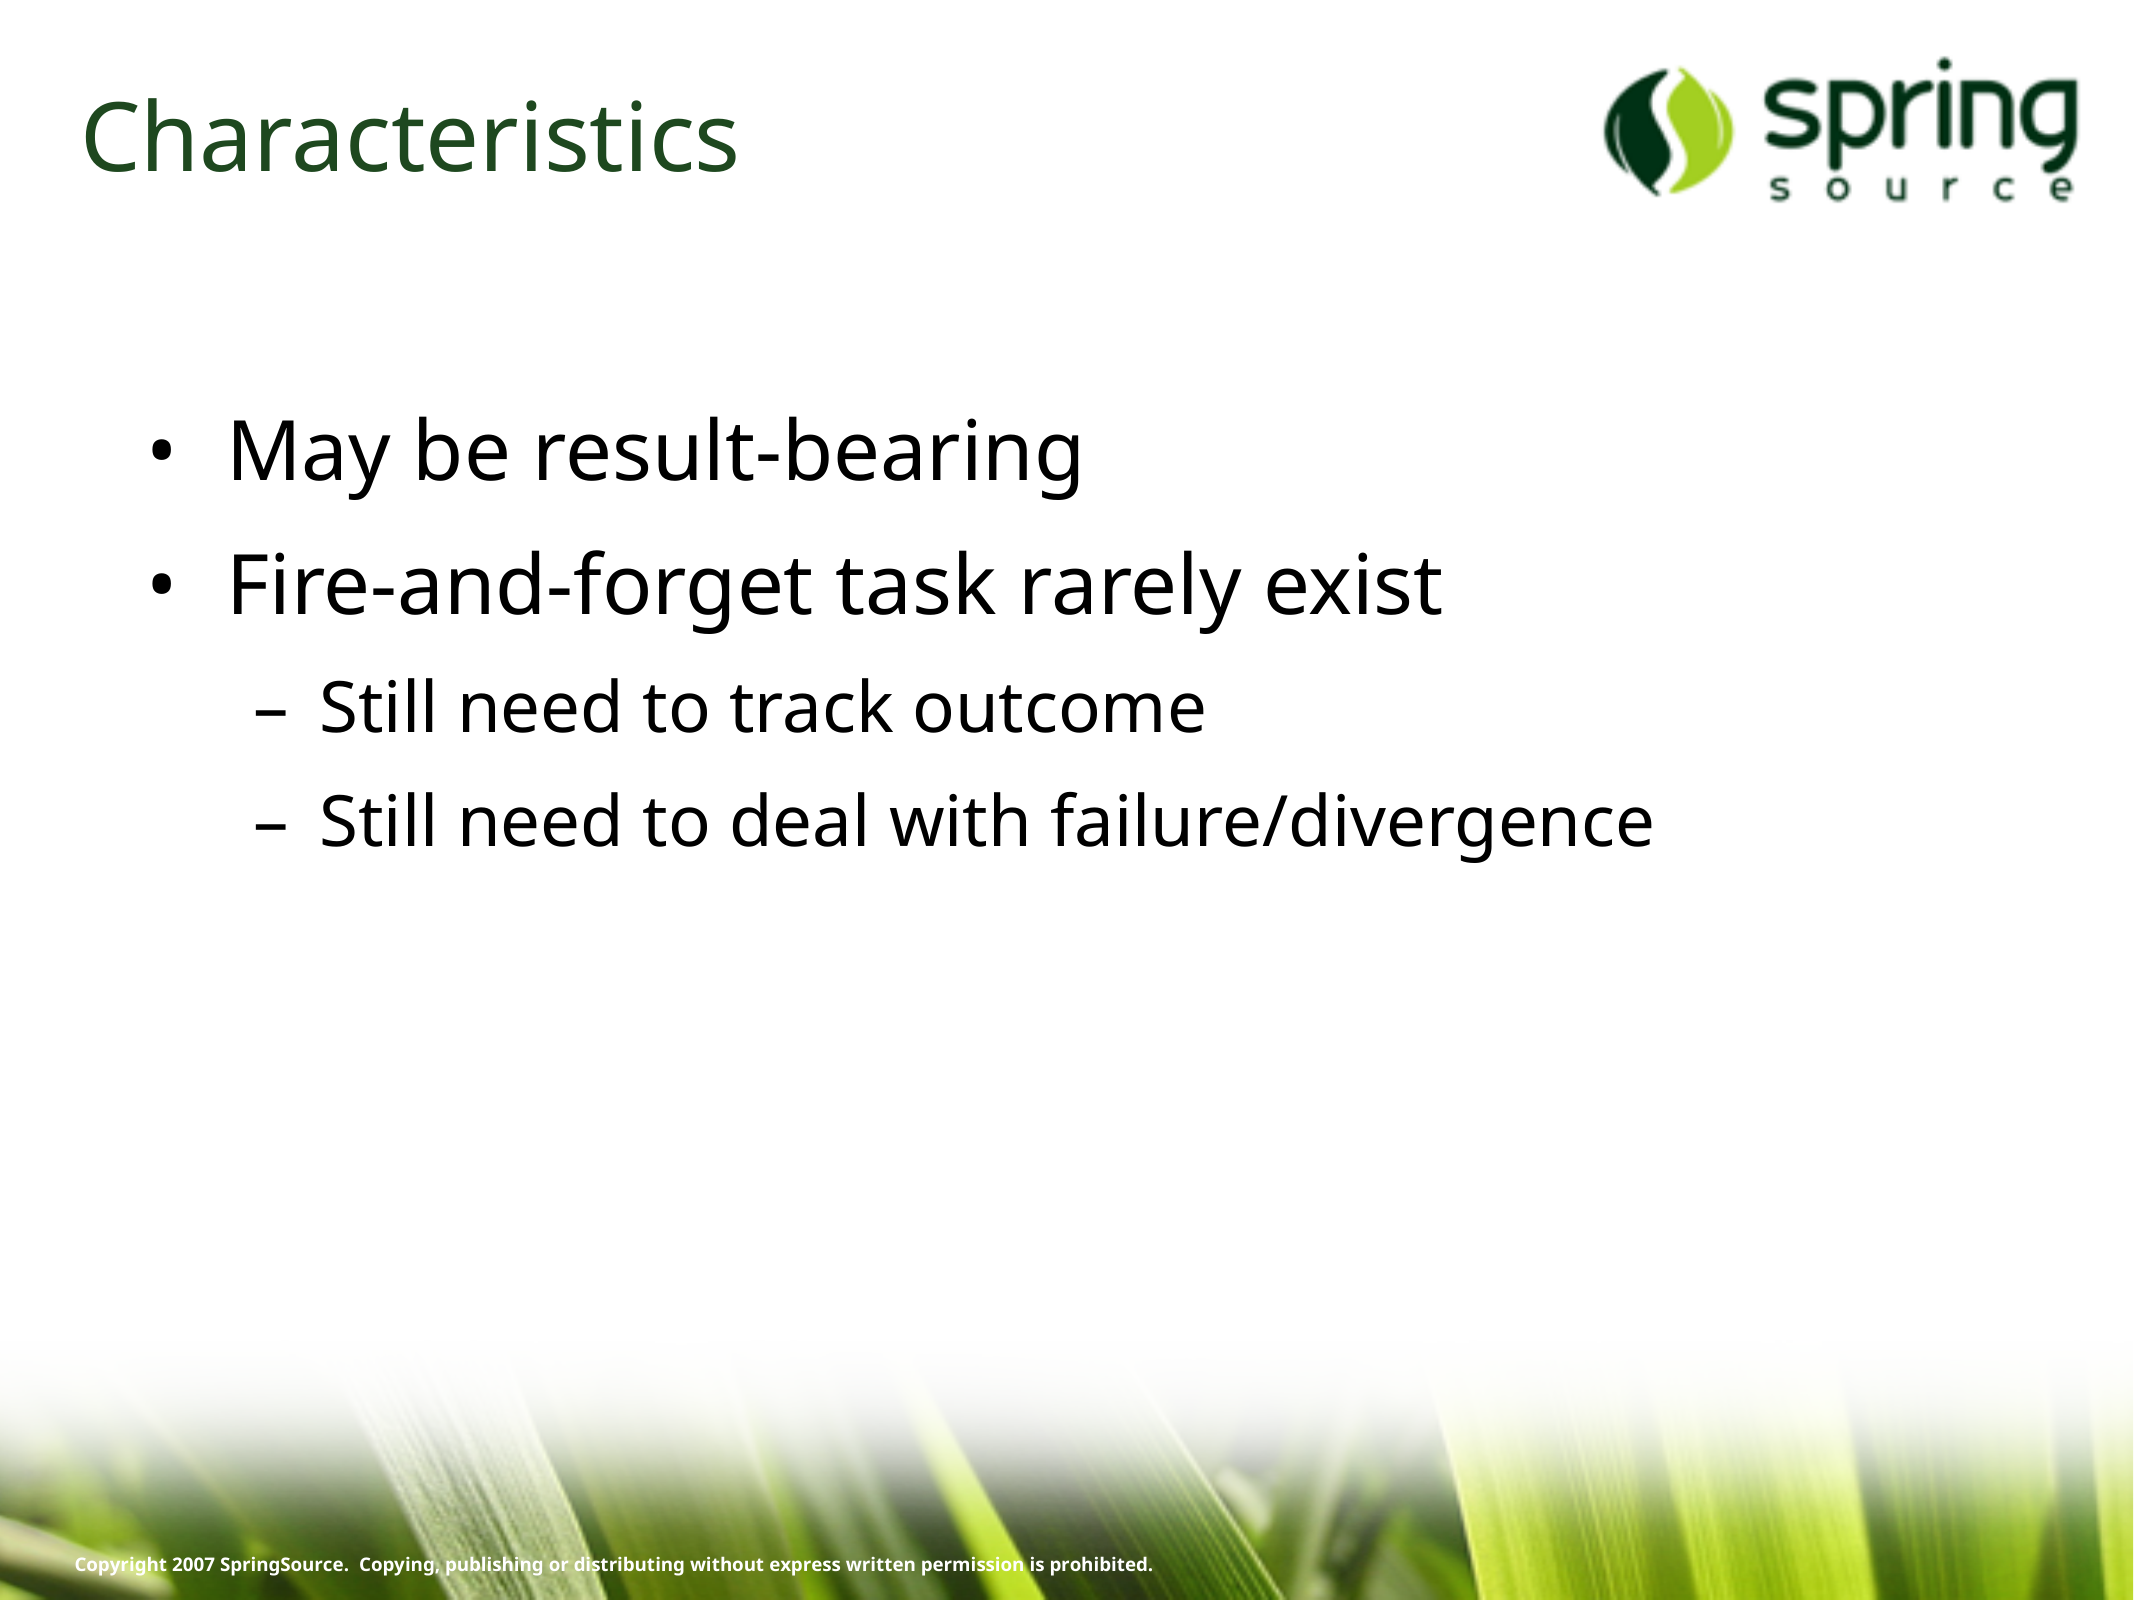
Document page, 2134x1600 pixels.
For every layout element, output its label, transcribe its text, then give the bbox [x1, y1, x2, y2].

title Characteristics [80, 16, 1548, 253]
picture [0, 1340, 2134, 1600]
picture [1555, 46, 2134, 224]
list May be result-bearing Fire-and-forget task rarely exist Still need to track outcome Still need to deal with failure/divergence [146, 391, 1982, 1319]
